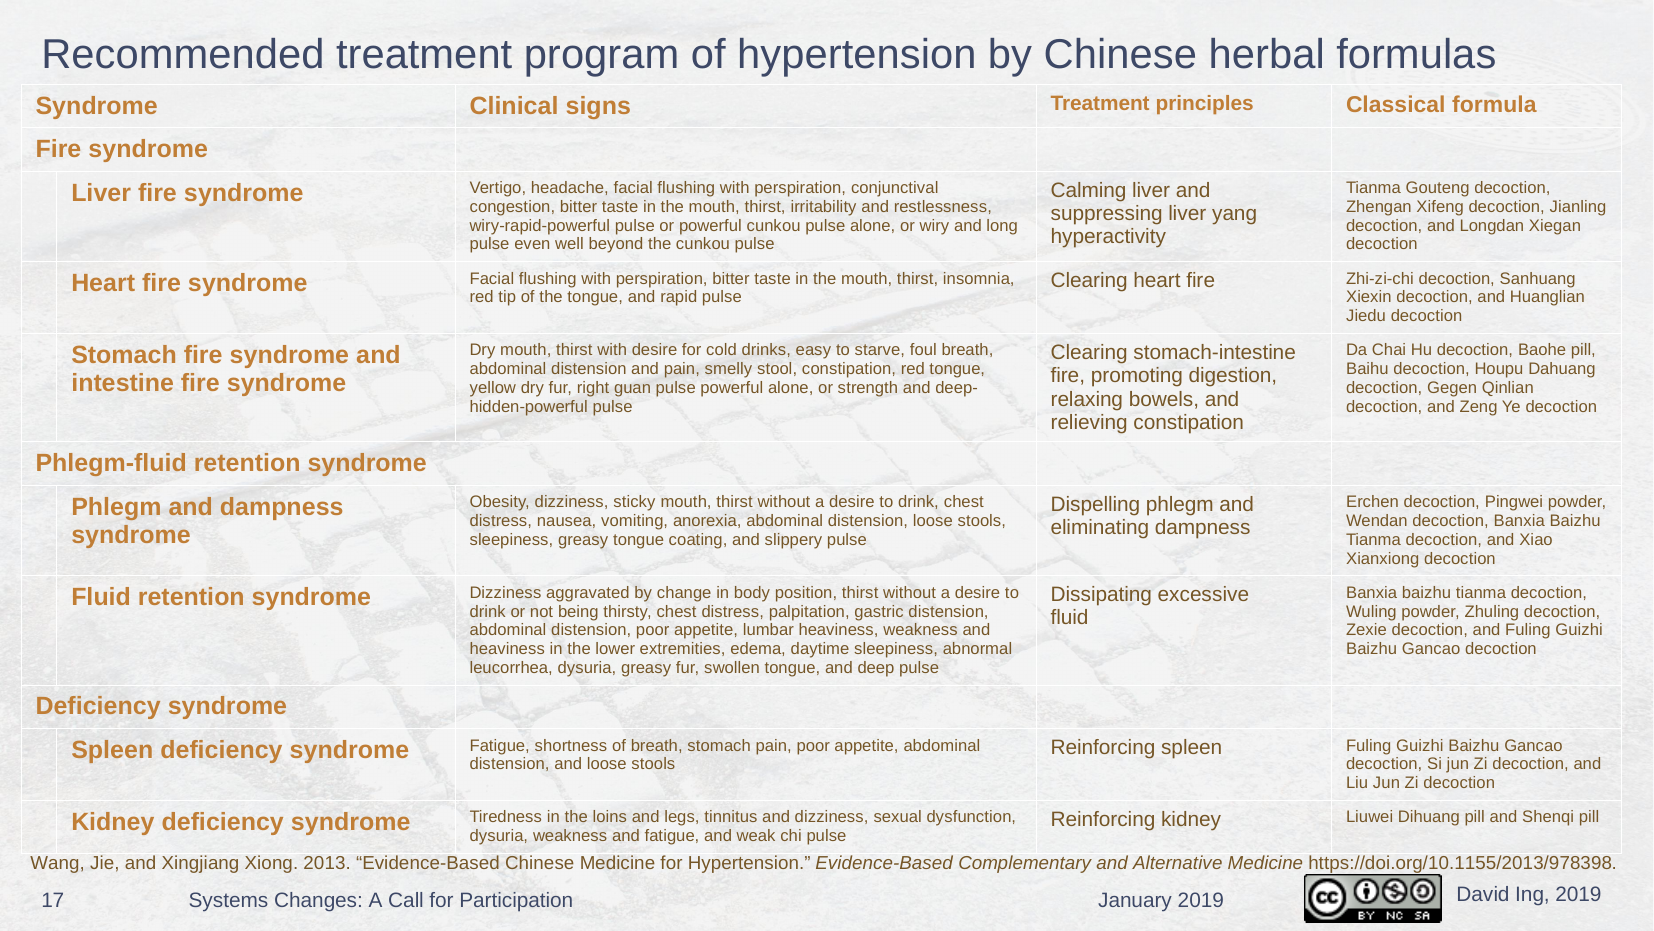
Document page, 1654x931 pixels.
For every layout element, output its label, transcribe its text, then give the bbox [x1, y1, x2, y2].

table_cell [22, 262, 56, 333]
table_cell [1332, 128, 1621, 171]
picture [0, 0, 1654, 931]
table_cell Fuling Guizhi Baizhu Gancao decoction, Si jun Zi decoction, and Liu Jun Zi decoction [1332, 729, 1621, 800]
table_cell [1037, 128, 1331, 171]
table_cell [1037, 442, 1331, 485]
table_cell [456, 128, 1036, 171]
table_cell Obesity, dizziness, sticky mouth, thirst without a desire to drink, chest distress, nausea, vomiting, anorexia, abdominal distension, loose stools, sleepiness, greasy tongue coating, and slippery pulse [456, 486, 1036, 575]
table_cell Vertigo, headache, facial flushing with perspiration, conjunctival congestion, bitter taste in the mouth, thirst, irritability and restlessness, wiry-rapid-powerful pulse or powerful cunkou pulse alone, or wiry and long pulse even well beyond the cunkou pulse [456, 172, 1036, 261]
table_cell [1037, 686, 1331, 728]
table_cell Fire syndrome [22, 128, 455, 171]
table_cell Heart fire syndrome [57, 262, 455, 333]
table_cell Banxia baizhu tianma decoction, Wuling powder, Zhuling decoction, Zexie decoction, and Fuling Guizhi Baizhu Gancao decoction [1332, 576, 1621, 685]
table_cell [22, 801, 56, 845]
table_header Syndrome [22, 85, 455, 127]
table_cell Stomach fire syndrome and intestine fire syndrome [57, 334, 455, 441]
table_cell Phlegm-fluid retention syndrome [22, 442, 1036, 485]
table_cell [22, 729, 56, 800]
table_cell Kidney deficiency syndrome [57, 801, 455, 845]
table_cell Clearing heart fire [1037, 262, 1331, 333]
table_cell Calming liver and suppressing liver yang hyperactivity [1037, 172, 1331, 261]
table_cell [1332, 686, 1621, 728]
table_cell Deficiency syndrome [22, 686, 455, 728]
table_cell Erchen decoction, Pingwei powder, Wendan decoction, Banxia Baizhu Tianma decoction, and Xiao Xianxiong decoction [1332, 486, 1621, 575]
table_cell Dissipating excessive fluid [1037, 576, 1331, 685]
table_cell Fatigue, shortness of breath, stomach pain, poor appetite, abdominal distension, and loose stools [456, 729, 1036, 800]
table_cell [22, 576, 56, 685]
table_cell Liuwei Dihuang pill and Shenqi pill [1332, 801, 1621, 845]
table_cell [22, 172, 56, 261]
table_cell [22, 334, 56, 441]
table_cell Tianma Gouteng decoction, Zhengan Xifeng decoction, Jianling decoction, and Longdan Xiegan decoction [1332, 172, 1621, 261]
table_cell [22, 486, 56, 575]
table_cell Facial flushing with perspiration, bitter taste in the mouth, thirst, insomnia, red tip of the tongue, and rapid pulse [456, 262, 1036, 333]
table_header Classical formula [1332, 85, 1621, 127]
text_box Wang, Jie, and Xingjiang Xiong. 2013. “Evidence-Based Chinese Medicine for Hypertension.” Evidence-Based Complementary and Alternative Medicine https://doi.org/10.1155/2013/978398. [15, 845, 1641, 882]
table_cell Dry mouth, thirst with desire for cold drinks, easy to starve, foul breath, abdominal distension and pain, smelly stool, constipation, red tongue, yellow dry fur, right guan pulse powerful alone, or strength and deep-hidden-powerful pulse [456, 334, 1036, 441]
table_cell Da Chai Hu decoction, Baohe pill, Baihu decoction, Houpu Dahuang decoction, Gegen Qinlian decoction, and Zeng Ye decoction [1332, 334, 1621, 441]
table_cell Dispelling phlegm and eliminating dampness [1037, 486, 1331, 575]
table_cell Liver fire syndrome [57, 172, 455, 261]
table_header Treatment principles [1037, 85, 1331, 127]
table_cell Dizziness aggravated by change in body position, thirst without a desire to drink or not being thirsty, chest distress, palpitation, gastric distension, abdominal distension, poor appetite, lumbar heaviness, weakness and heaviness in the lower extremities, edema, daytime sleepiness, abnormal leucorrhea, dysuria, greasy fur, swollen tongue, and deep pulse [456, 576, 1036, 685]
table_cell Fluid retention syndrome [57, 576, 455, 685]
table_cell Clearing stomach-intestine fire, promoting digestion, relaxing bowels, and relieving constipation [1037, 334, 1331, 441]
table_header Clinical signs [456, 85, 1036, 127]
title Recommended treatment program of hypertension by Chinese herbal formulas [41, 30, 1613, 84]
table_cell Reinforcing spleen [1037, 729, 1331, 800]
table_cell Phlegm and dampness syndrome [57, 486, 455, 575]
table_cell Tiredness in the loins and legs, tinnitus and dizziness, sexual dysfunction, dysuria, weakness and fatigue, and weak chi pulse [456, 801, 1036, 845]
table_cell Zhi-zi-chi decoction, Sanhuang Xiexin decoction, and Huanglian Jiedu decoction [1332, 262, 1621, 333]
table_cell Reinforcing kidney [1037, 801, 1331, 845]
table_cell Spleen deficiency syndrome [57, 729, 455, 800]
table_cell [456, 686, 1036, 728]
table_cell [1332, 442, 1621, 485]
